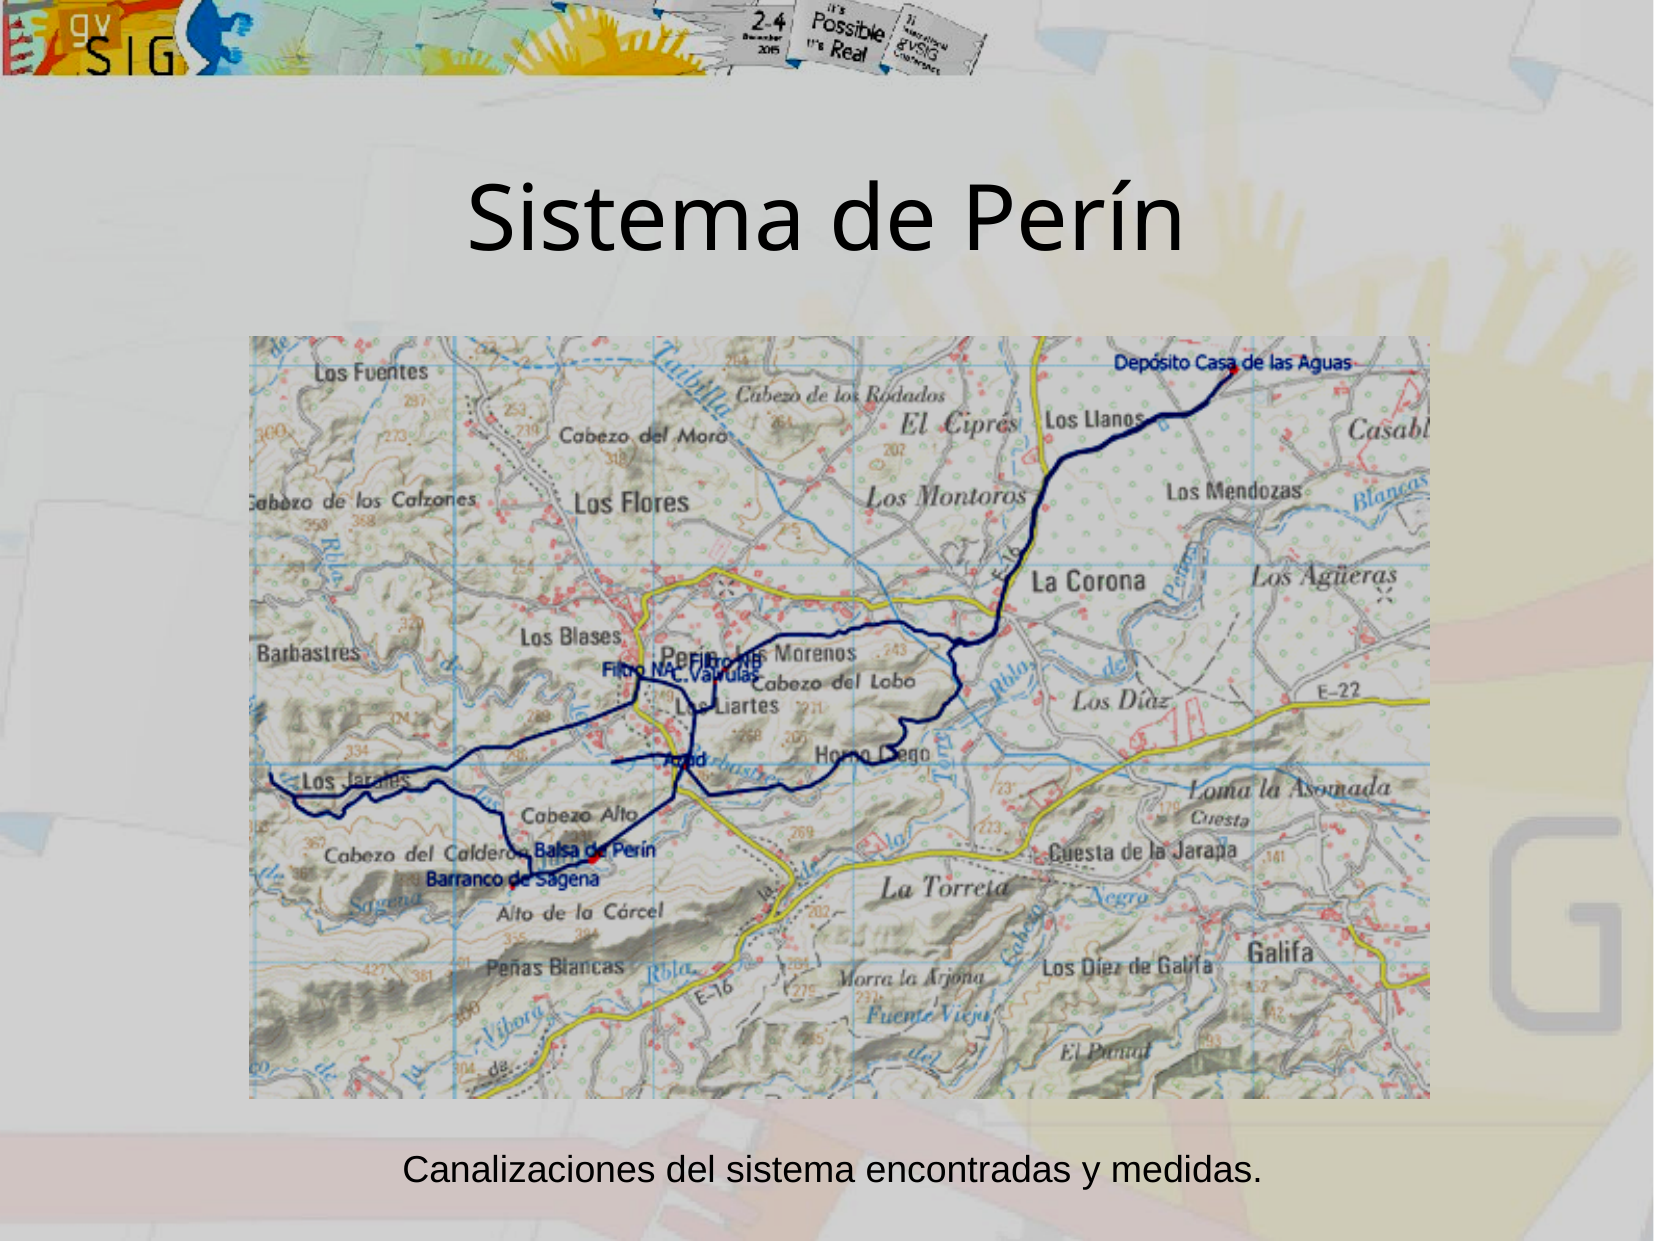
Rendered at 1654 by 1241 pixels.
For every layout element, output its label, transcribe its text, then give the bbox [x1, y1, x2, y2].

picture [0, 0, 1654, 1241]
title Sistema de Perín [82, 111, 1571, 319]
